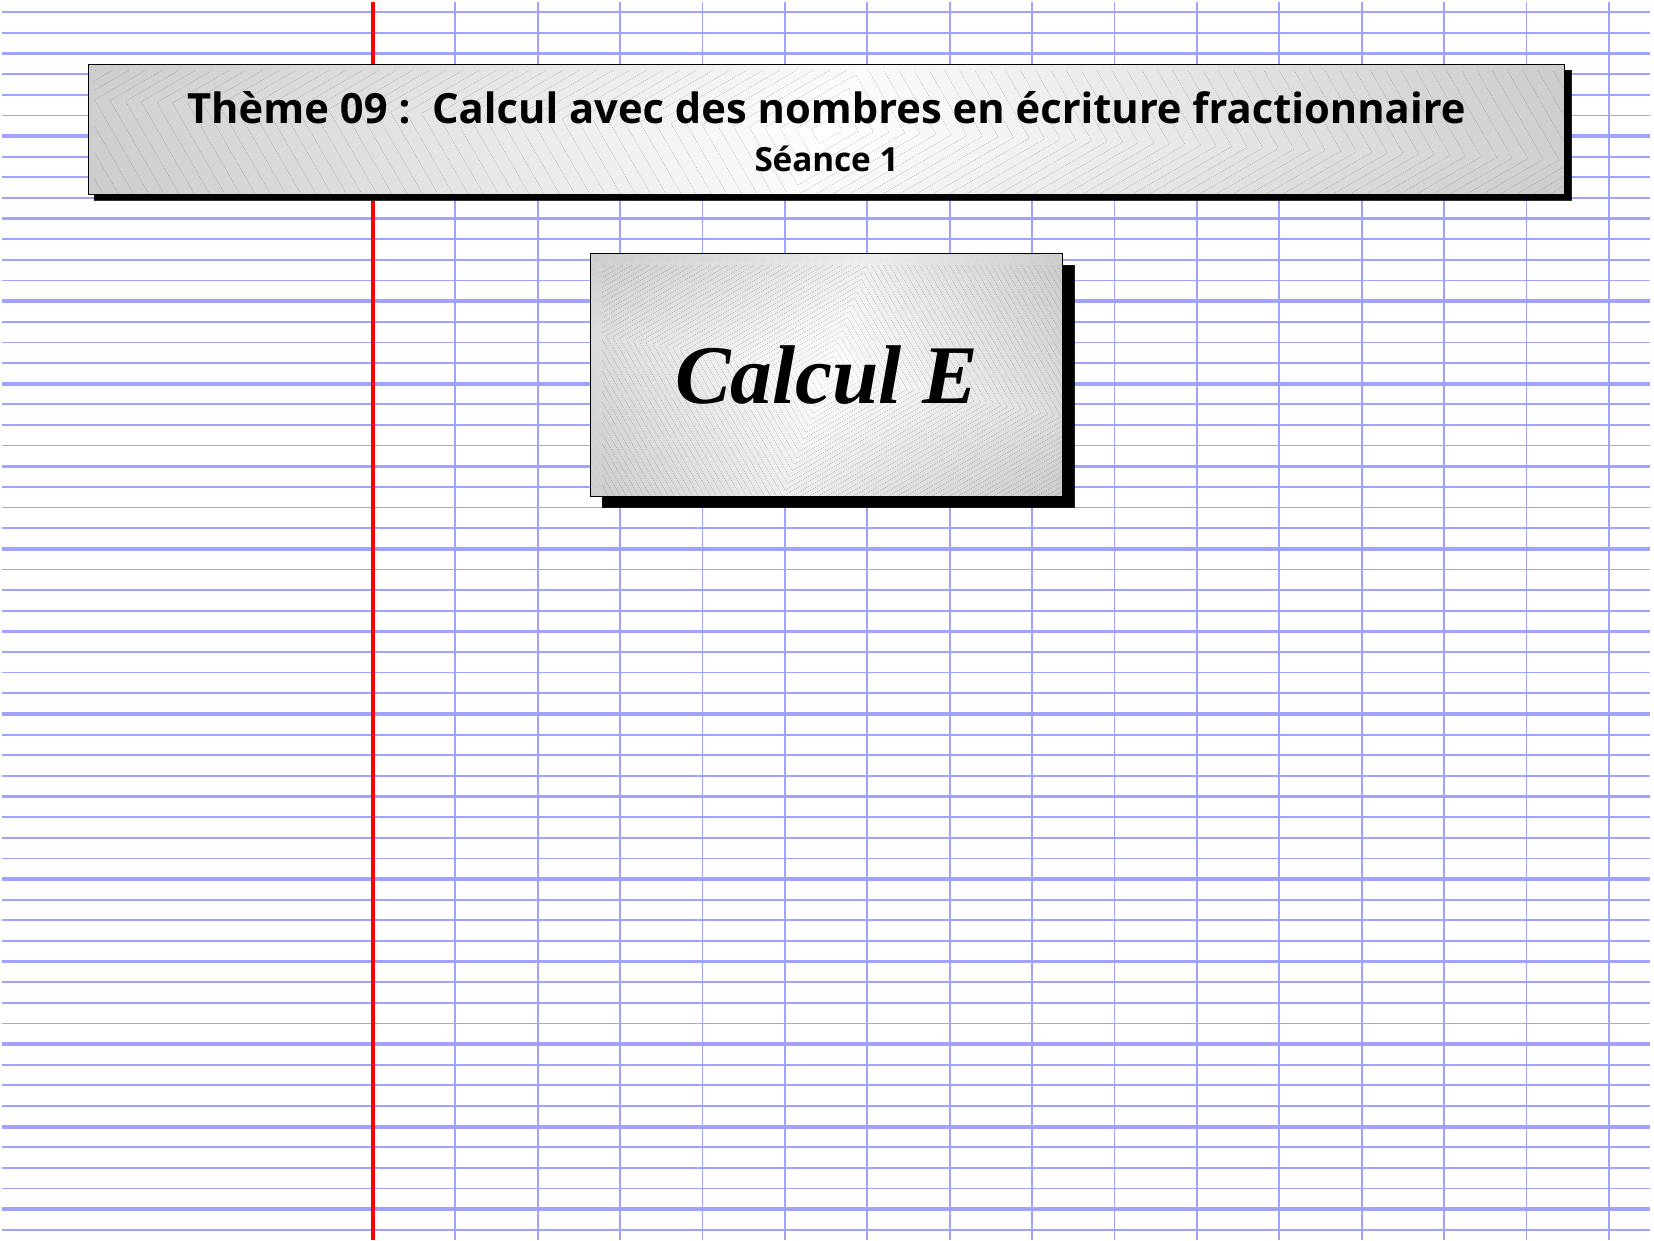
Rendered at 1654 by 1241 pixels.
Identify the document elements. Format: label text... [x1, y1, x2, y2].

text_box Thème 09 : Calcul avec des nombres en écriture fractionnaire Séance 1 [88, 64, 1565, 195]
text_box Calcul E [590, 253, 1063, 497]
picture [0, 0, 1654, 1241]
